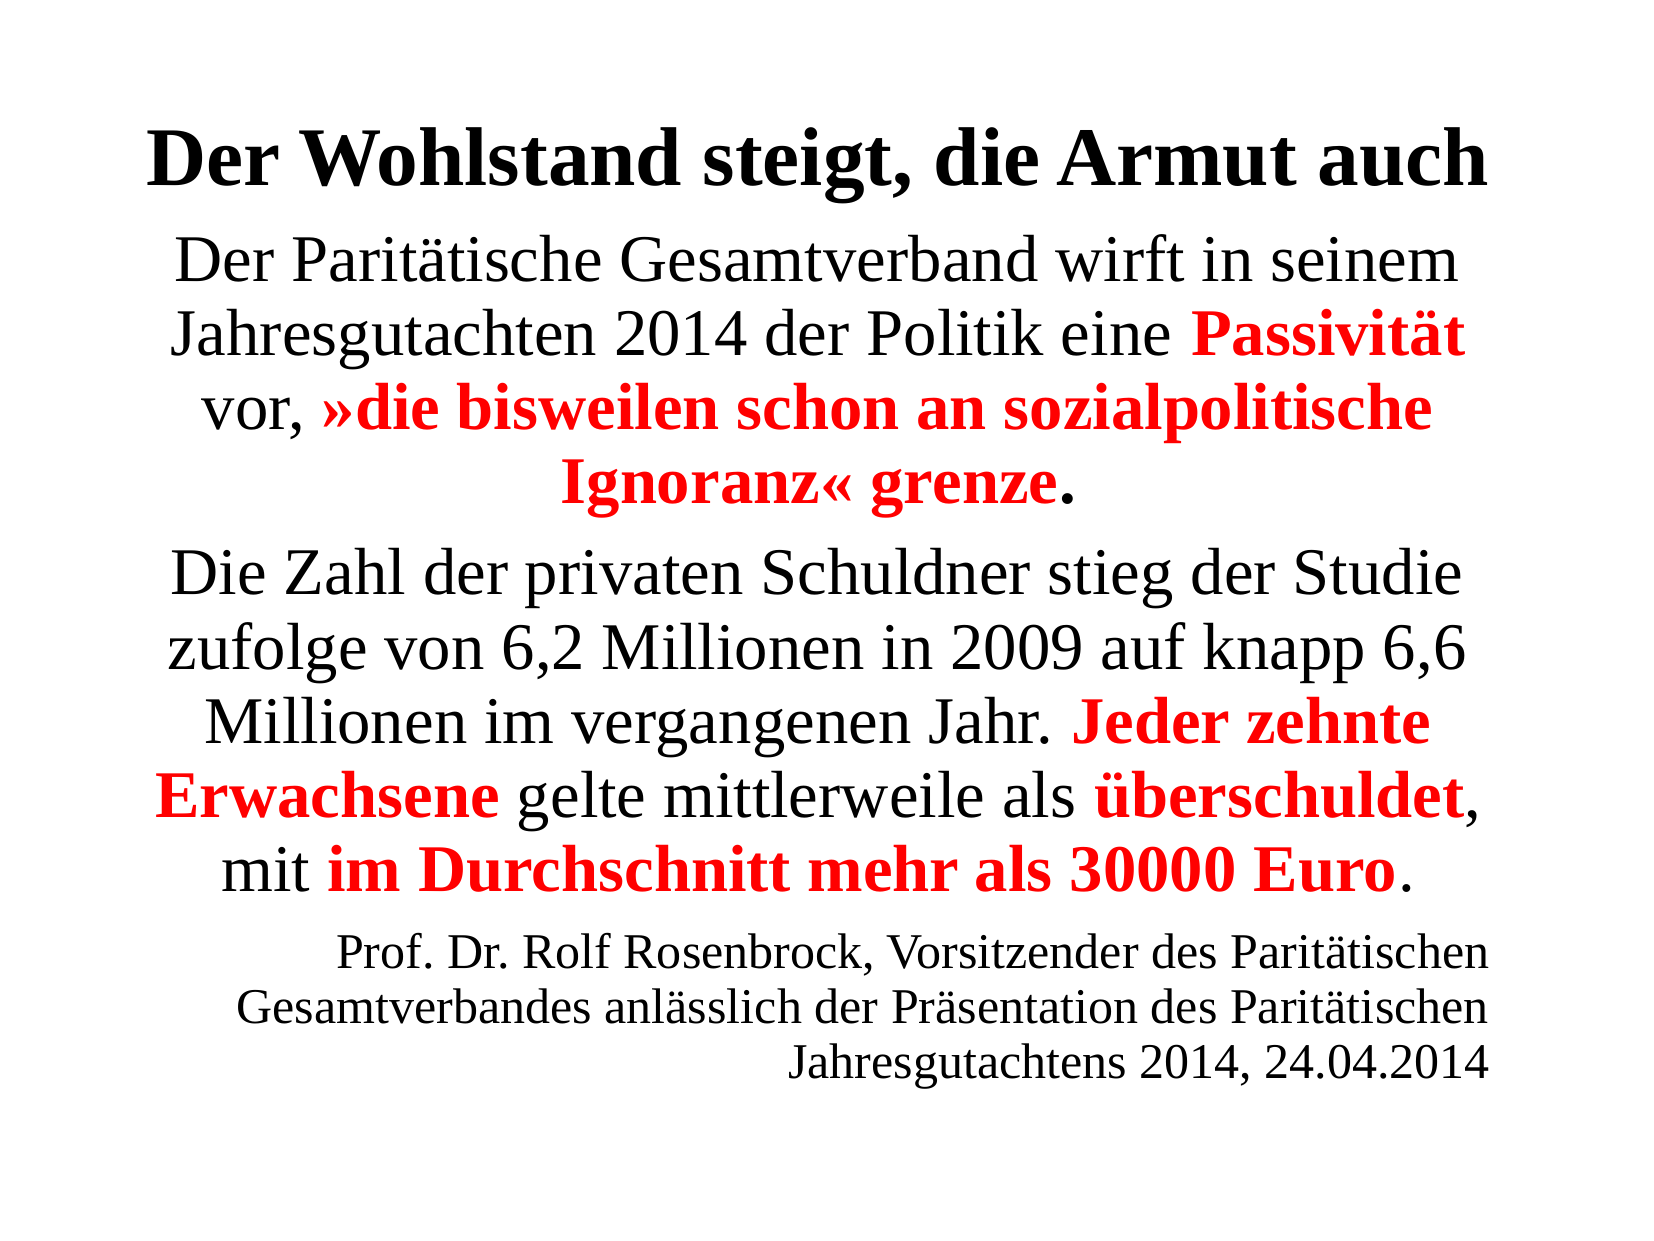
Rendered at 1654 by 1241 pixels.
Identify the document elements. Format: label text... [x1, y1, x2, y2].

text_box Der Wohlstand steigt, die Armut auch Der Paritätische Gesamtverband wirft in seinem Jahresgutachten 2014 der Politik eine Passivität vor, »die bisweilen schon an sozialpolitische Ignoranz« grenze. Die Zahl der privaten Schuldner stieg der Studie zufolge von 6,2 Millionen in 2009 auf knapp 6,6 Millionen im vergangenen Jahr. Jeder zehnte Erwachsene gelte mittlerweile als überschuldet, mit im Durchschnitt mehr als 30000 Euro. Prof. Dr. Rolf Rosenbrock, Vorsitzender des Paritätischen Gesamtverbandes anlässlich der Präsentation des Paritätischen Jahresgutachtens 2014, 24.04.2014 [131, 104, 1522, 1170]
